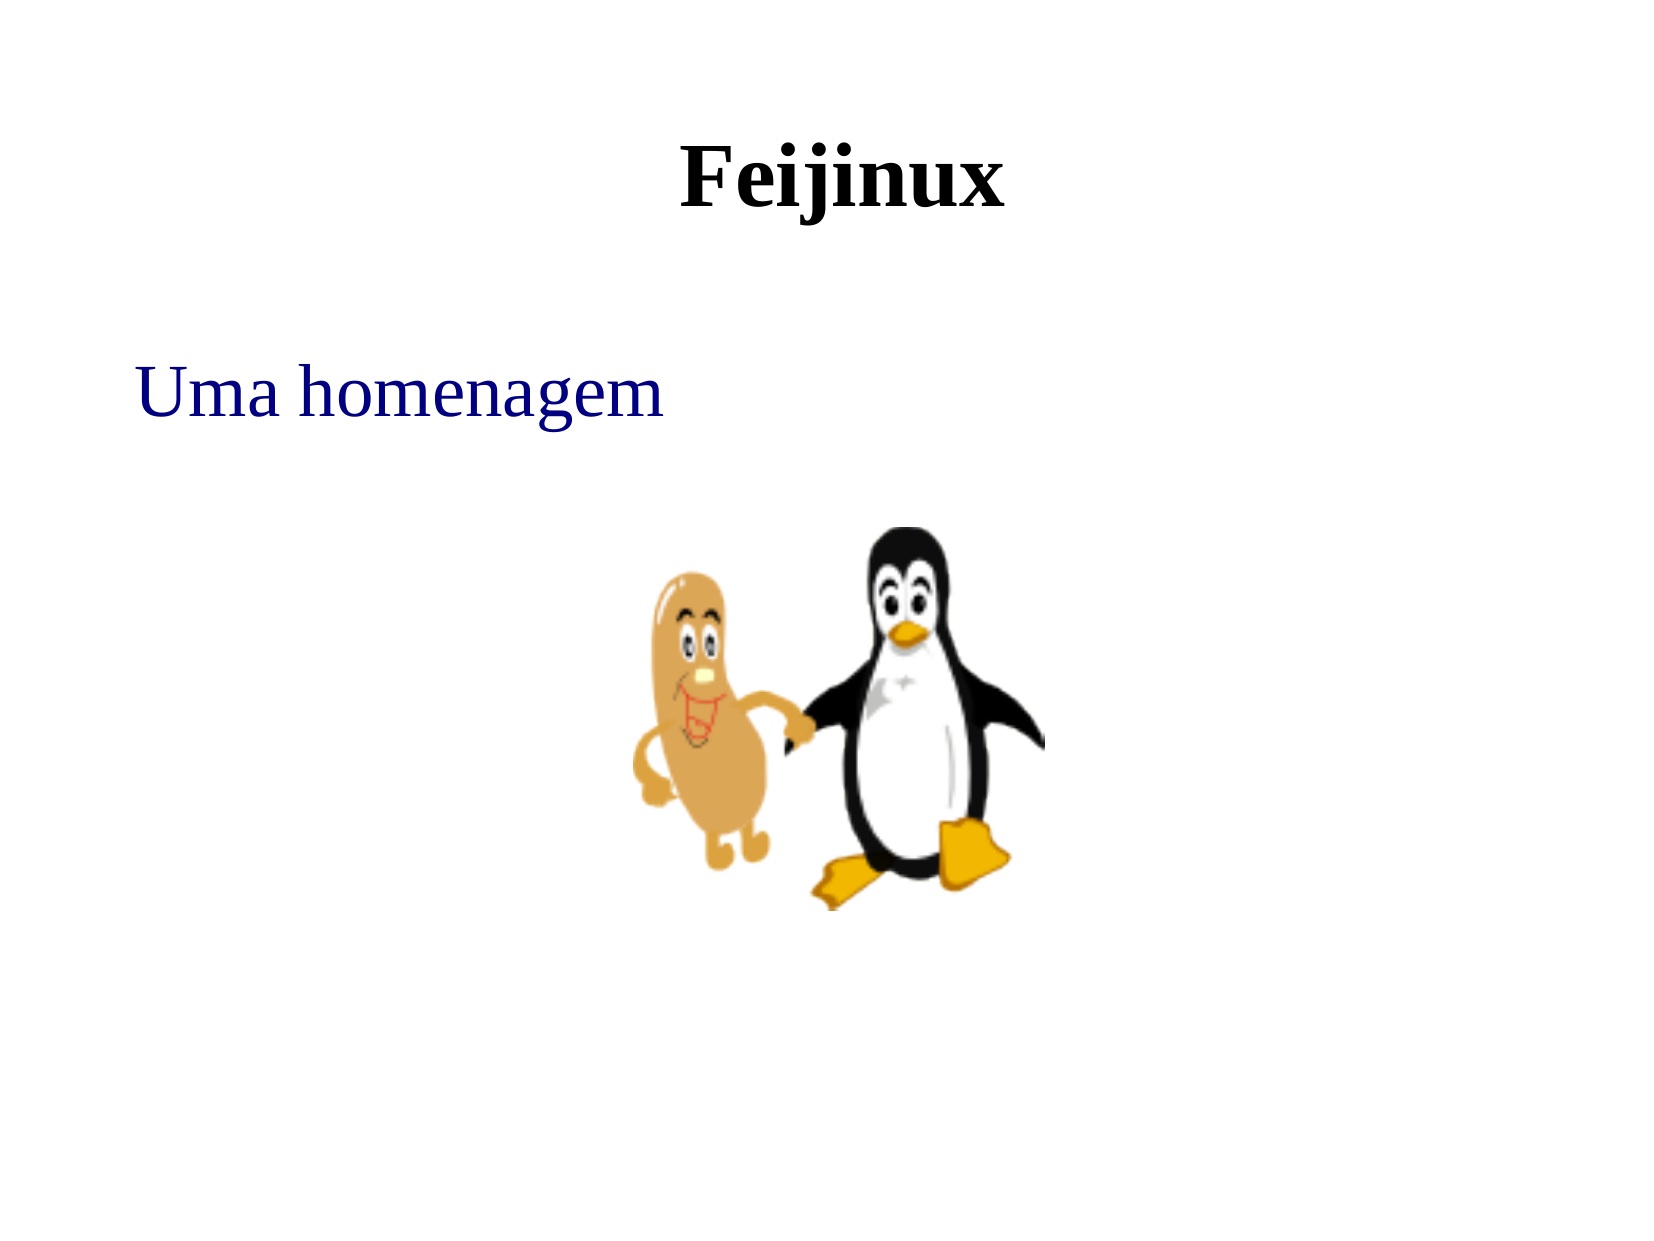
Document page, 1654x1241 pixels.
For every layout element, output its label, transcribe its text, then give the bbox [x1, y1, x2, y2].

picture [633, 527, 1045, 911]
title Feijinux [204, 81, 1480, 269]
text_box Uma homenagem [125, 333, 1546, 1070]
